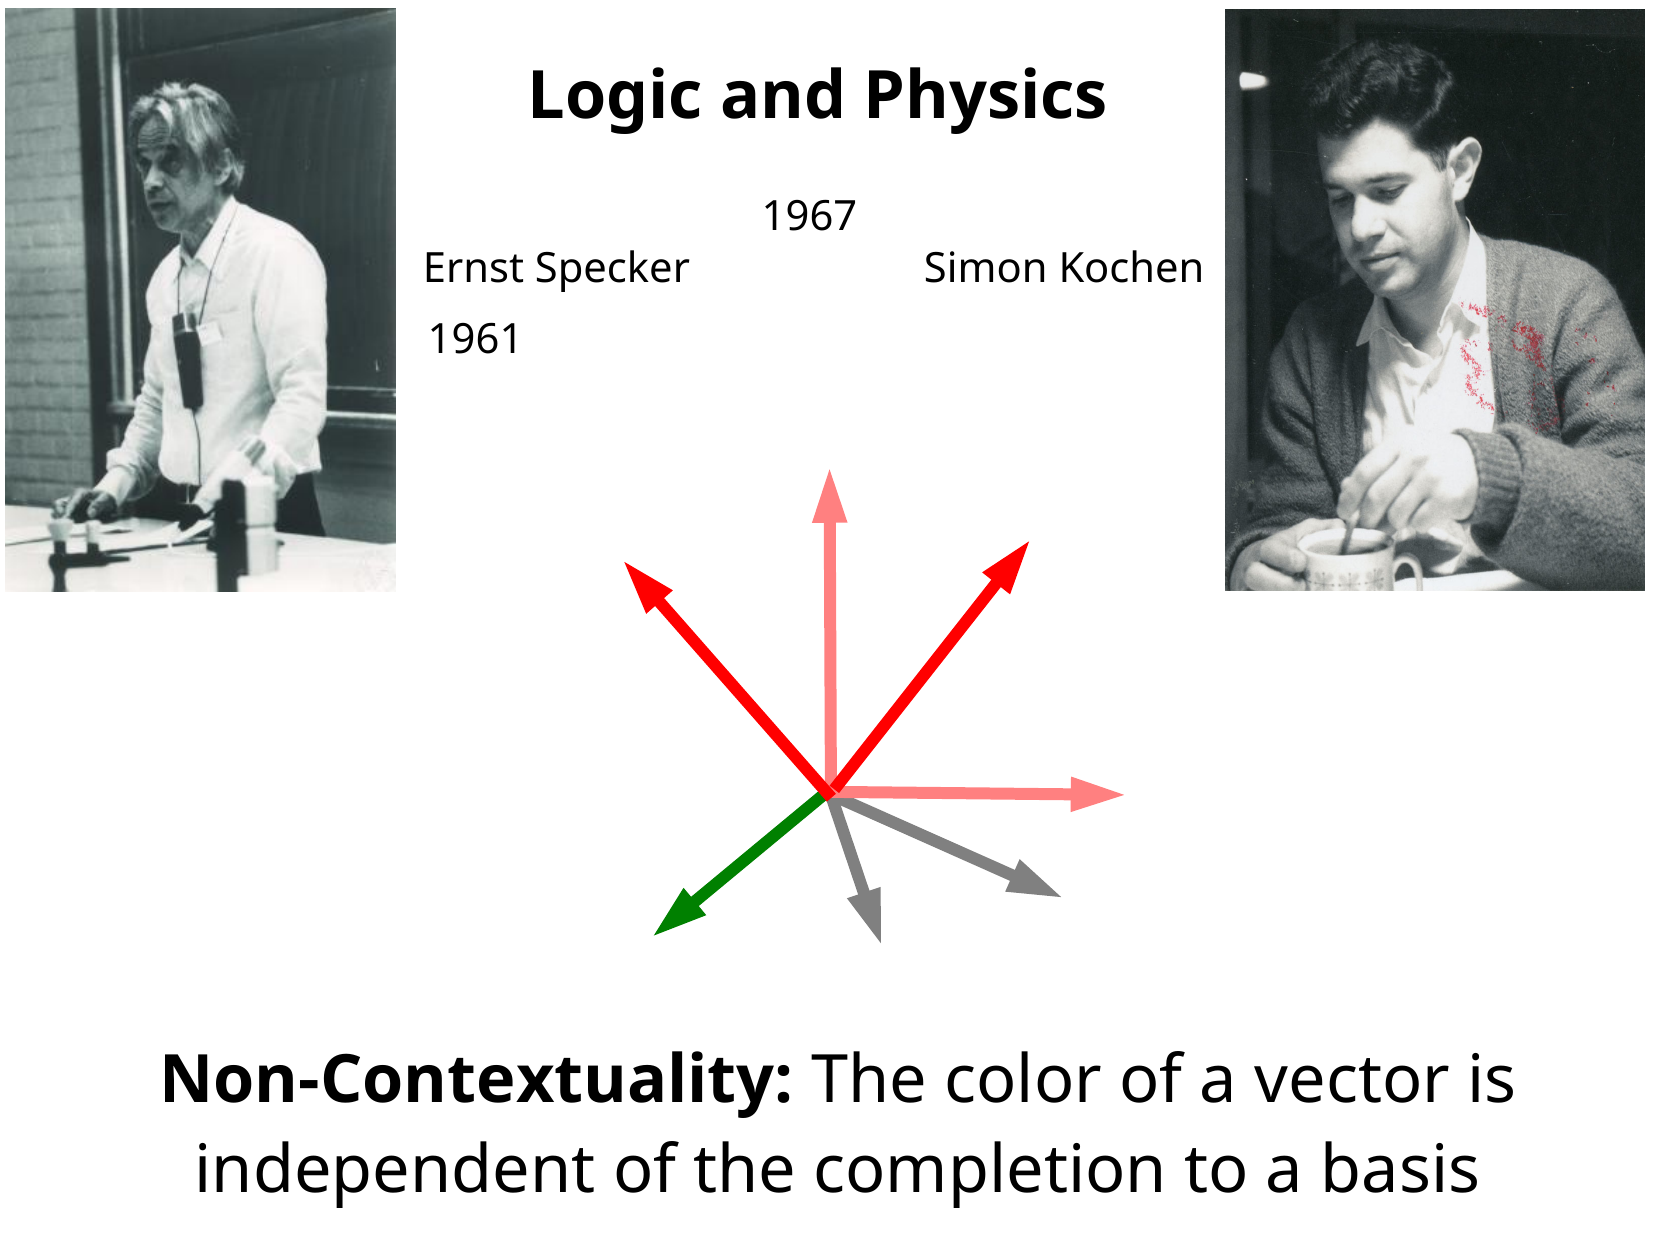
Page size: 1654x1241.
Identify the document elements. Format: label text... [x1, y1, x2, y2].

text_box [837, 656, 930, 774]
picture [5, 8, 396, 592]
text_box [365, 656, 1654, 1216]
text_box Logic and Physics [512, 40, 1654, 140]
picture [1225, 9, 1645, 40]
text_box 1967 [746, 177, 1089, 230]
text_box Ernst Specker [408, 230, 1019, 340]
text_box Non-Contextuality: The color of a vector is independent of the completion to a basis [144, 1023, 1628, 1241]
picture [1225, 140, 1645, 591]
text_box [716, 656, 824, 779]
text_box 1961 [412, 340, 755, 370]
text_box Simon Kochen [1019, 230, 1225, 340]
